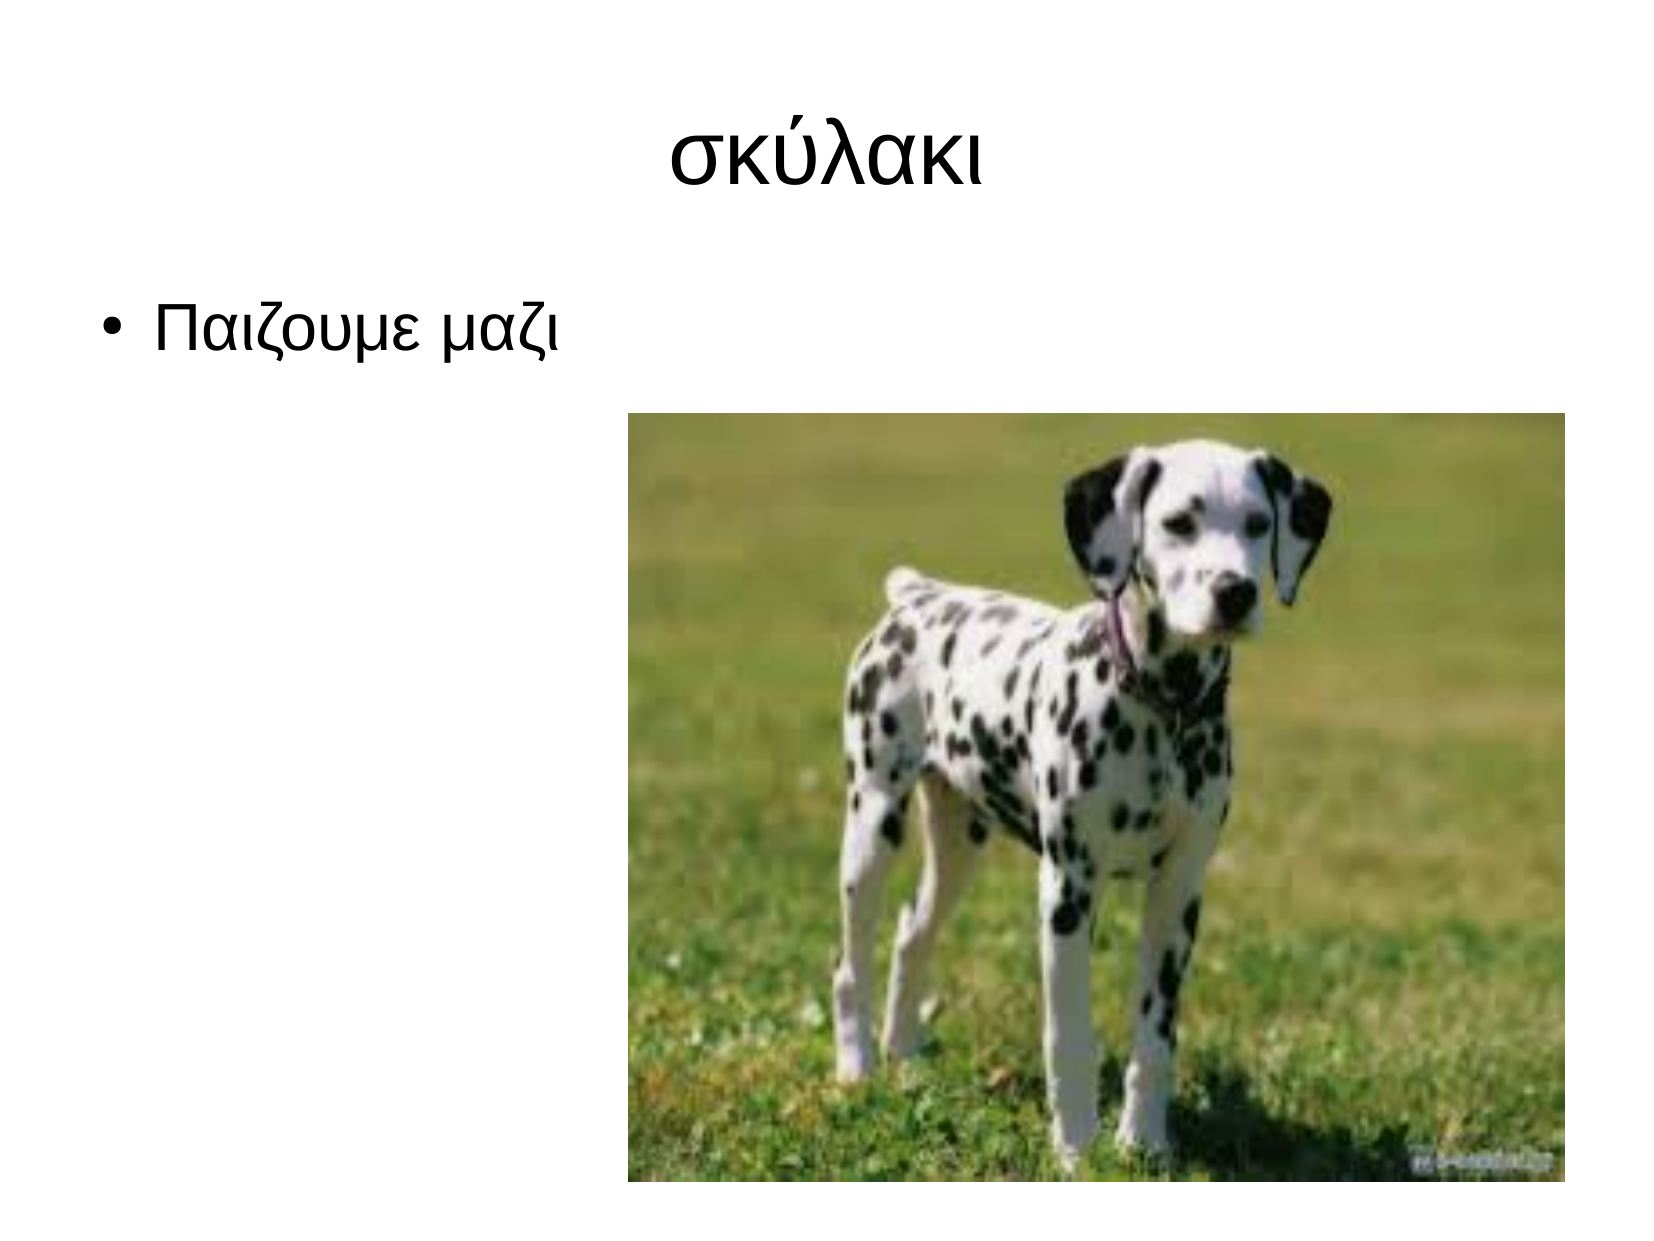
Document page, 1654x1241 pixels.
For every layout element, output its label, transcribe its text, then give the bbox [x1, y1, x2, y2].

picture [628, 413, 1565, 1182]
title σκύλακι [82, 49, 1571, 257]
list Παιζουμε μαζι [82, 290, 1571, 1109]
